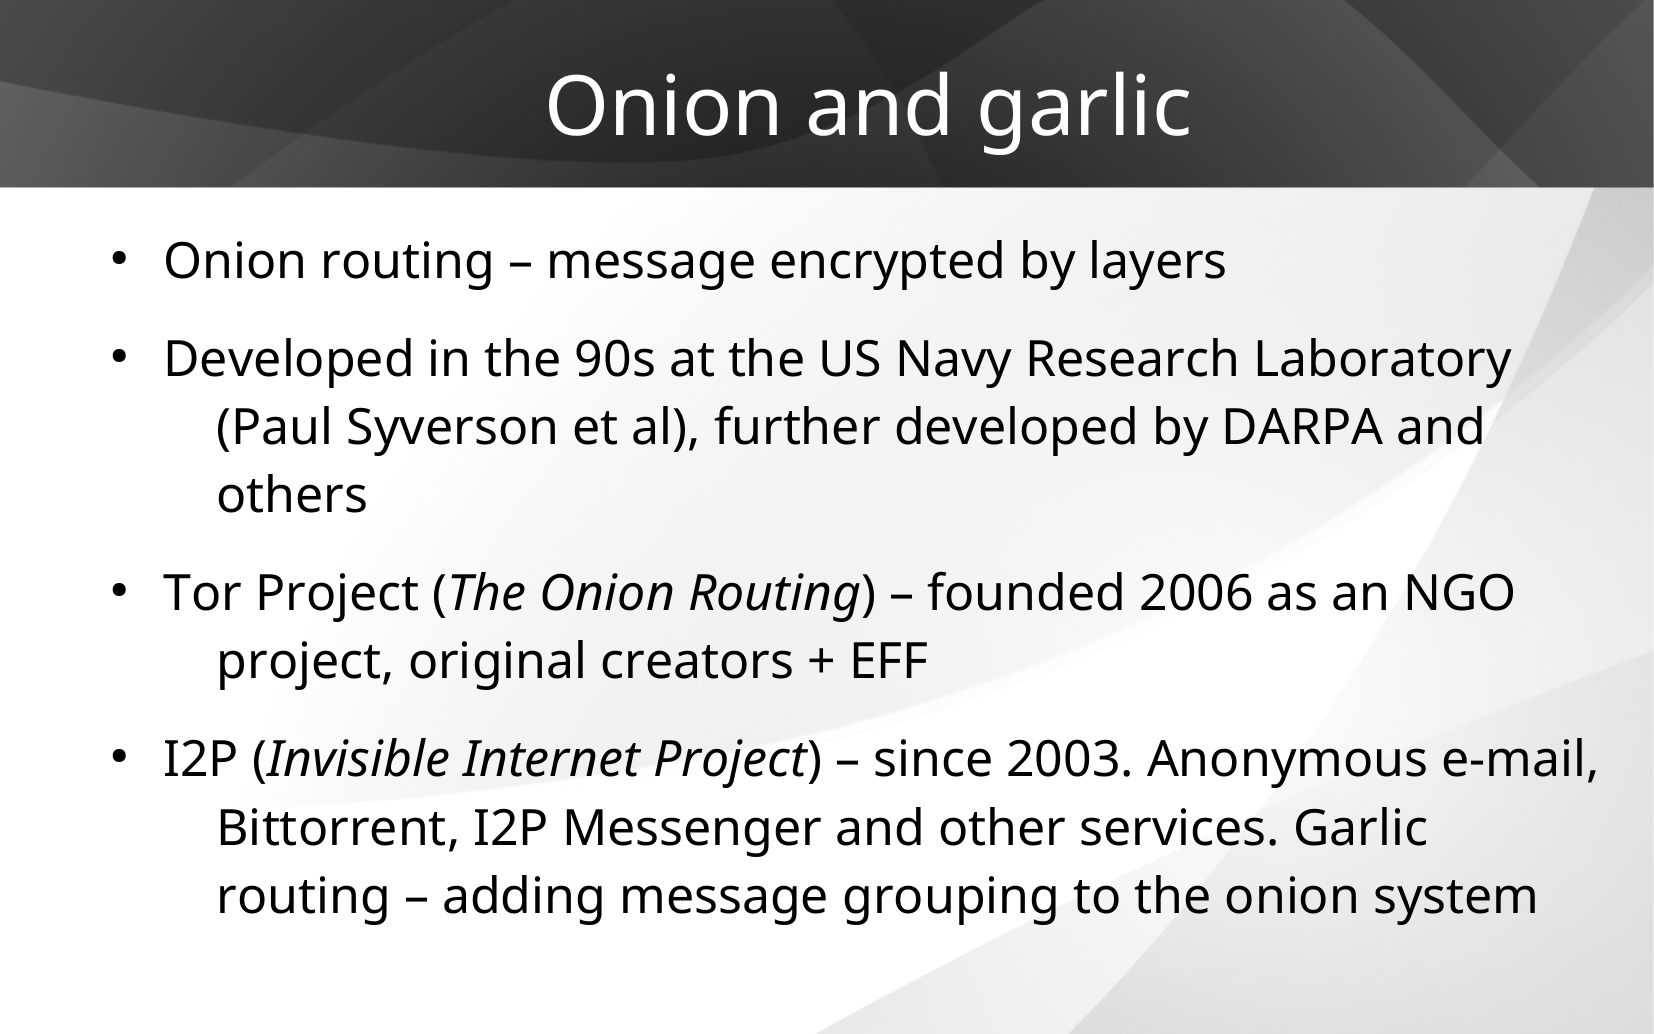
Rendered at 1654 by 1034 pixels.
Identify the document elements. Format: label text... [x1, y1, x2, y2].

title Onion and garlic [124, 0, 1613, 208]
picture [0, 0, 1654, 1034]
list Onion routing – message encrypted by layers Developed in the 90s at the US Navy Research Laboratory (Paul Syverson et al), further developed by DARPA and others Tor Project (The Onion Routing) – founded 2006 as an NGO project, original creators + EFF I2P (Invisible Internet Project) – since 2003. Anonymous e-mail, Bittorrent, I2P Messenger and other services. Garlic routing – adding message grouping to the onion system [75, 225, 1613, 1013]
